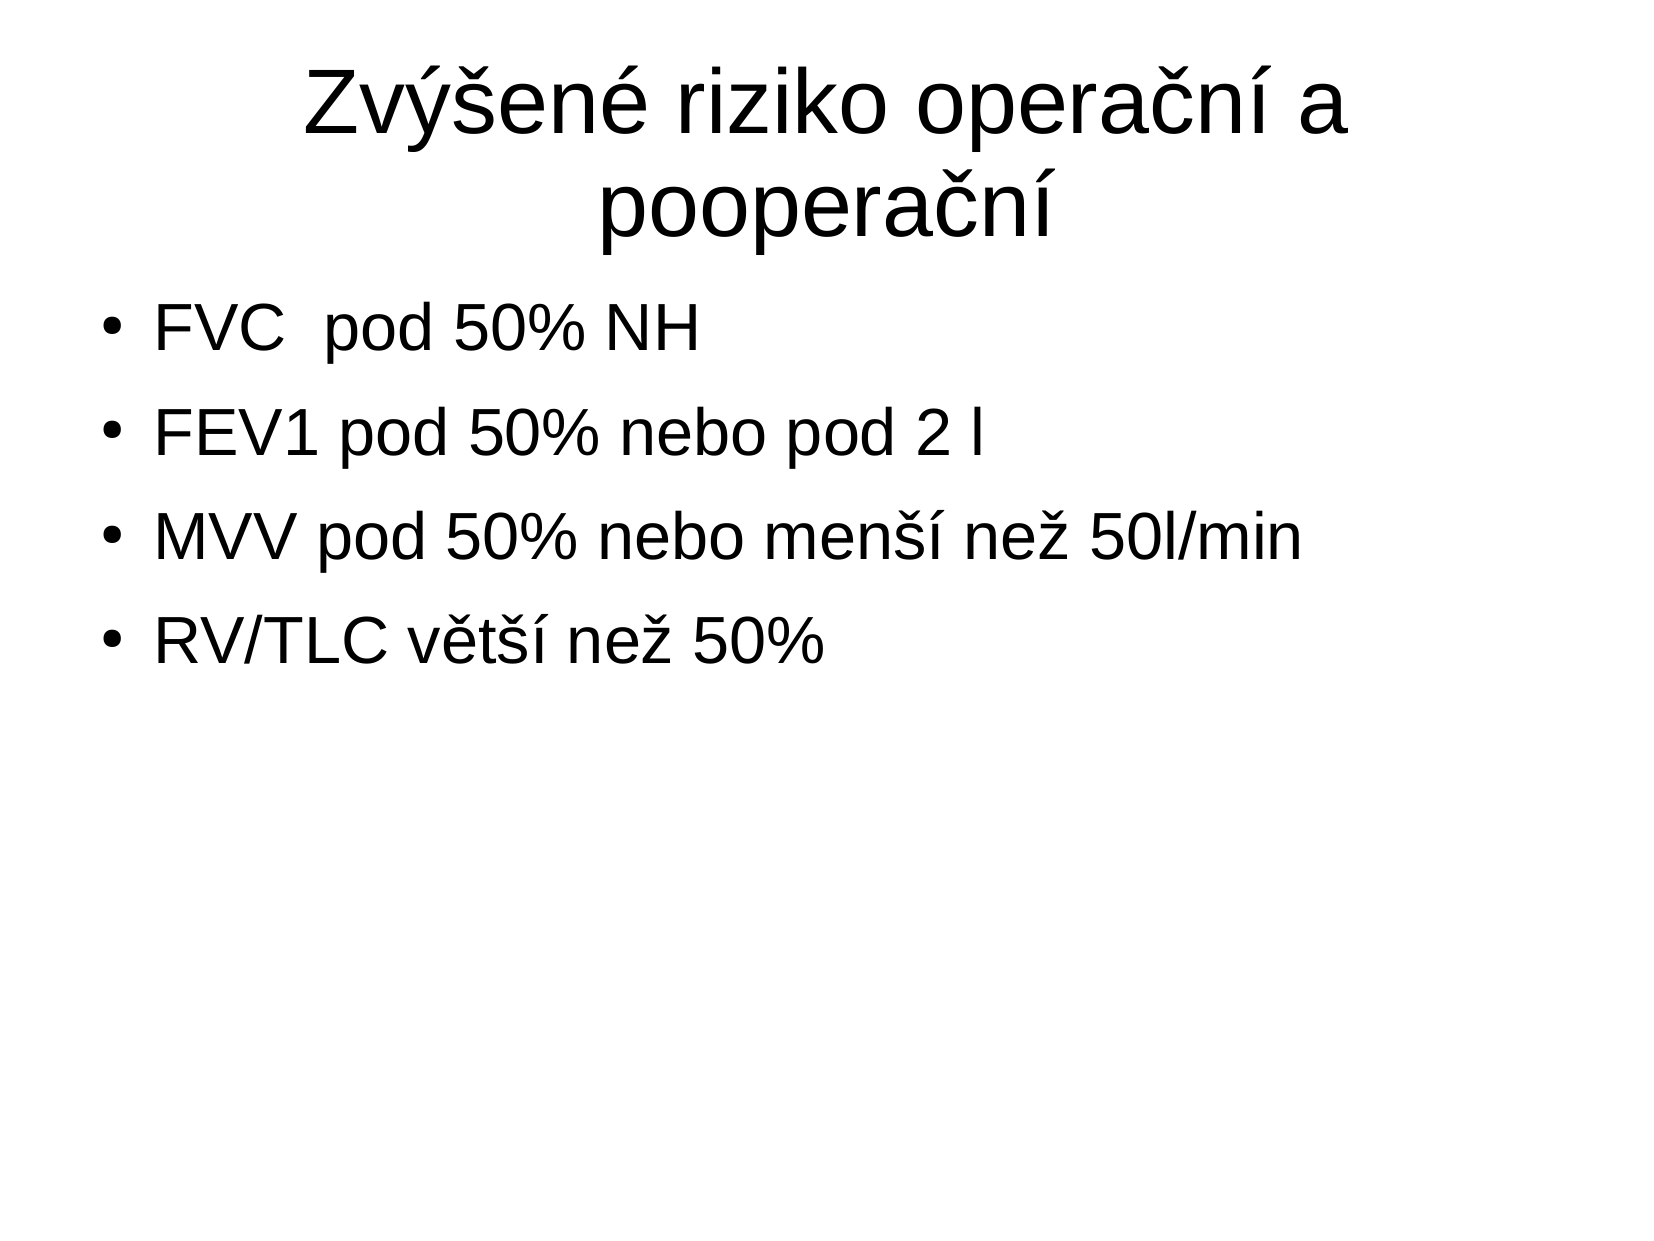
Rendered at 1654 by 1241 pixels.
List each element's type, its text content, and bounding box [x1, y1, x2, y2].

title Zvýšené riziko operační a pooperační [82, 50, 1571, 256]
list FVC pod 50% NH FEV1 pod 50% nebo pod 2 l MVV pod 50% nebo menší než 50l/min RV/TLC větší než 50% [82, 290, 1571, 1094]
